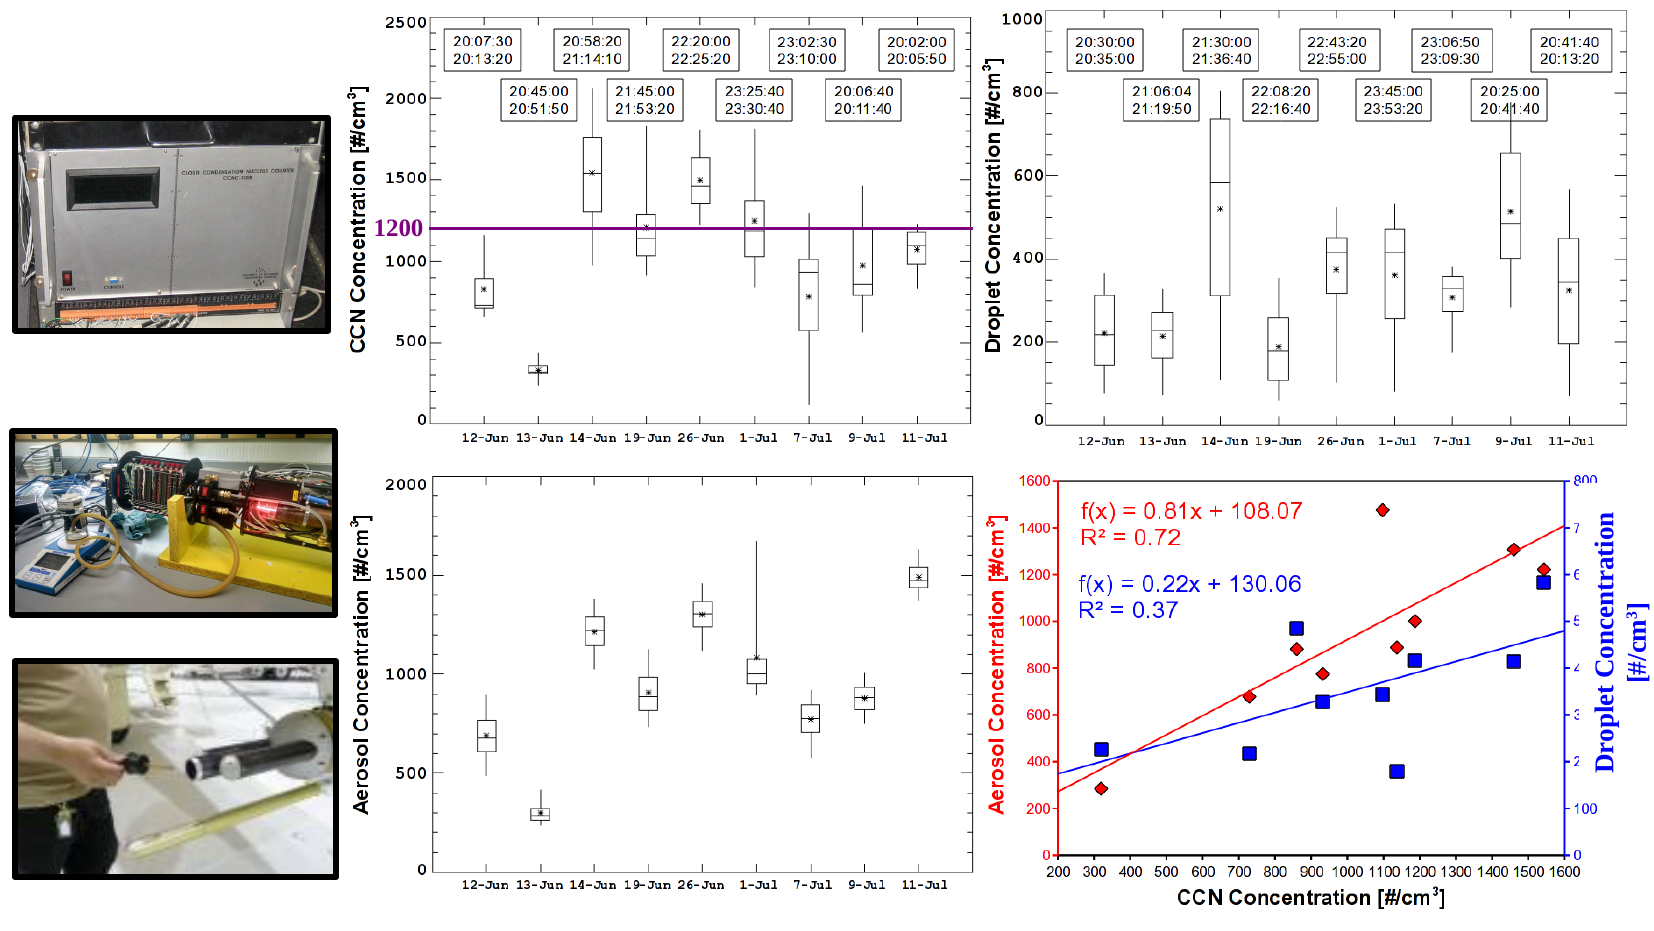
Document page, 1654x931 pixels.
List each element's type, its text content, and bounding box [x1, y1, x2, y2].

text_box 1200 [353, 203, 444, 241]
picture [337, 6, 1641, 915]
picture [1632, 648, 1641, 658]
text_box Droplet Concentration [#/cm3] [1578, 482, 1632, 804]
picture [17, 120, 326, 328]
picture [15, 434, 332, 613]
picture [1632, 634, 1641, 648]
picture [1632, 657, 1641, 665]
picture [1632, 672, 1641, 678]
picture [1632, 607, 1641, 623]
picture [17, 664, 334, 875]
